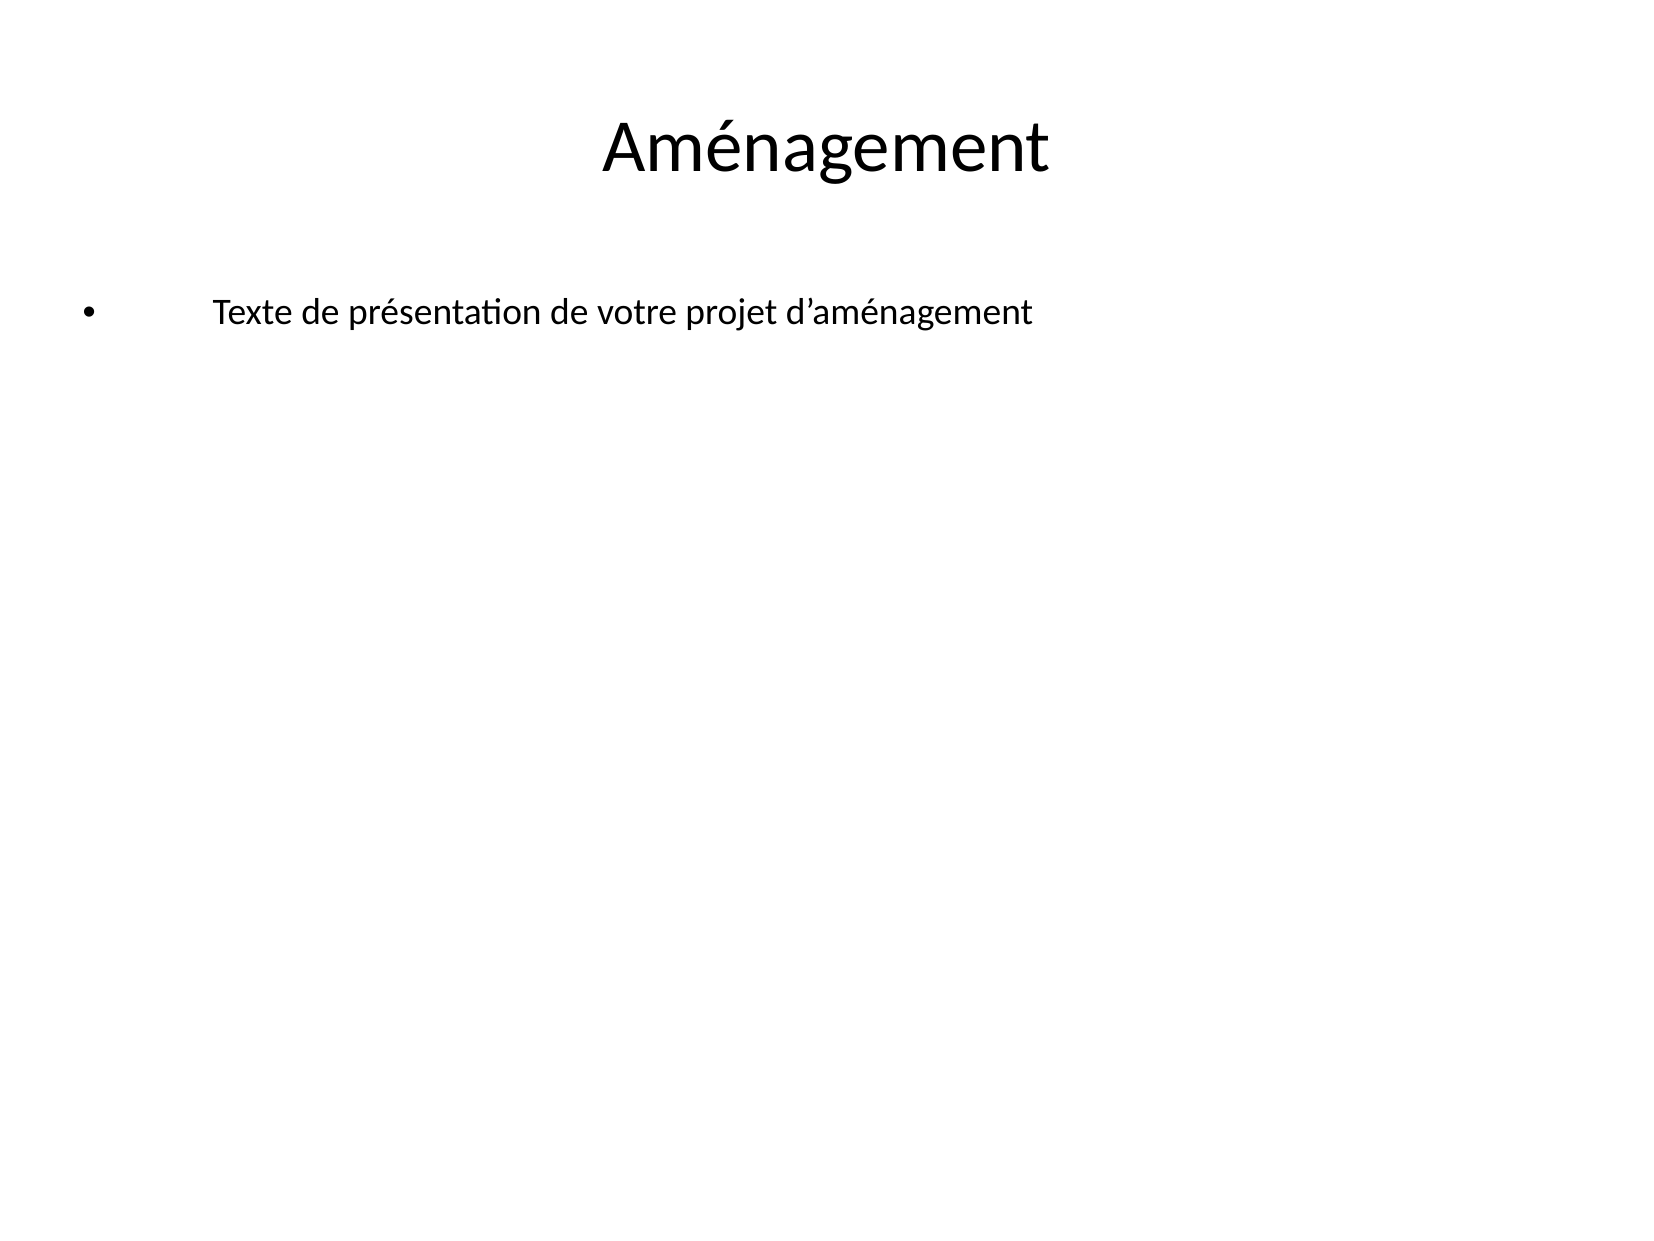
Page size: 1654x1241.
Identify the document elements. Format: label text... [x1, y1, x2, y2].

title Aménagement [82, 49, 1571, 257]
list • Texte de présentation de votre projet d’aménagement [82, 290, 1571, 1010]
